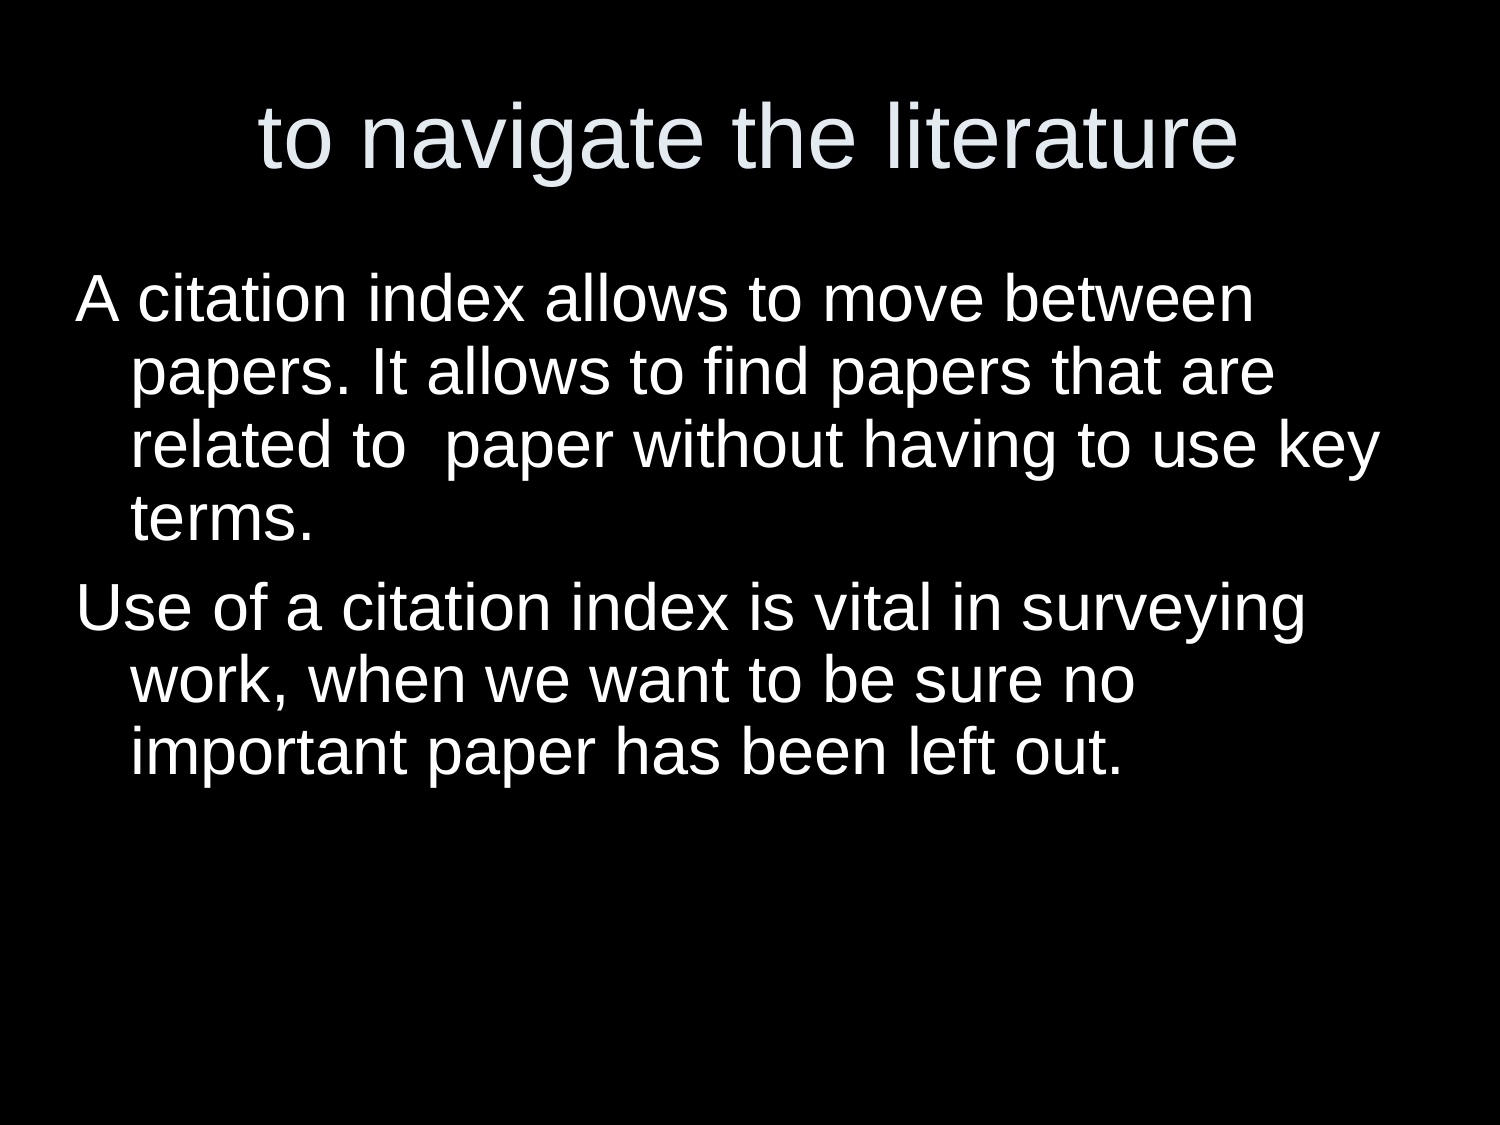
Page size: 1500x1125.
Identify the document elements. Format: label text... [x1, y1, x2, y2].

text_box A citation index allows to move between papers. It allows to find papers that are related to paper without having to use key terms. Use of a citation index is vital in surveying work, when we want to be sure no important paper has been left out. [75, 262, 1426, 991]
title to navigate the literature [75, 21, 1426, 257]
